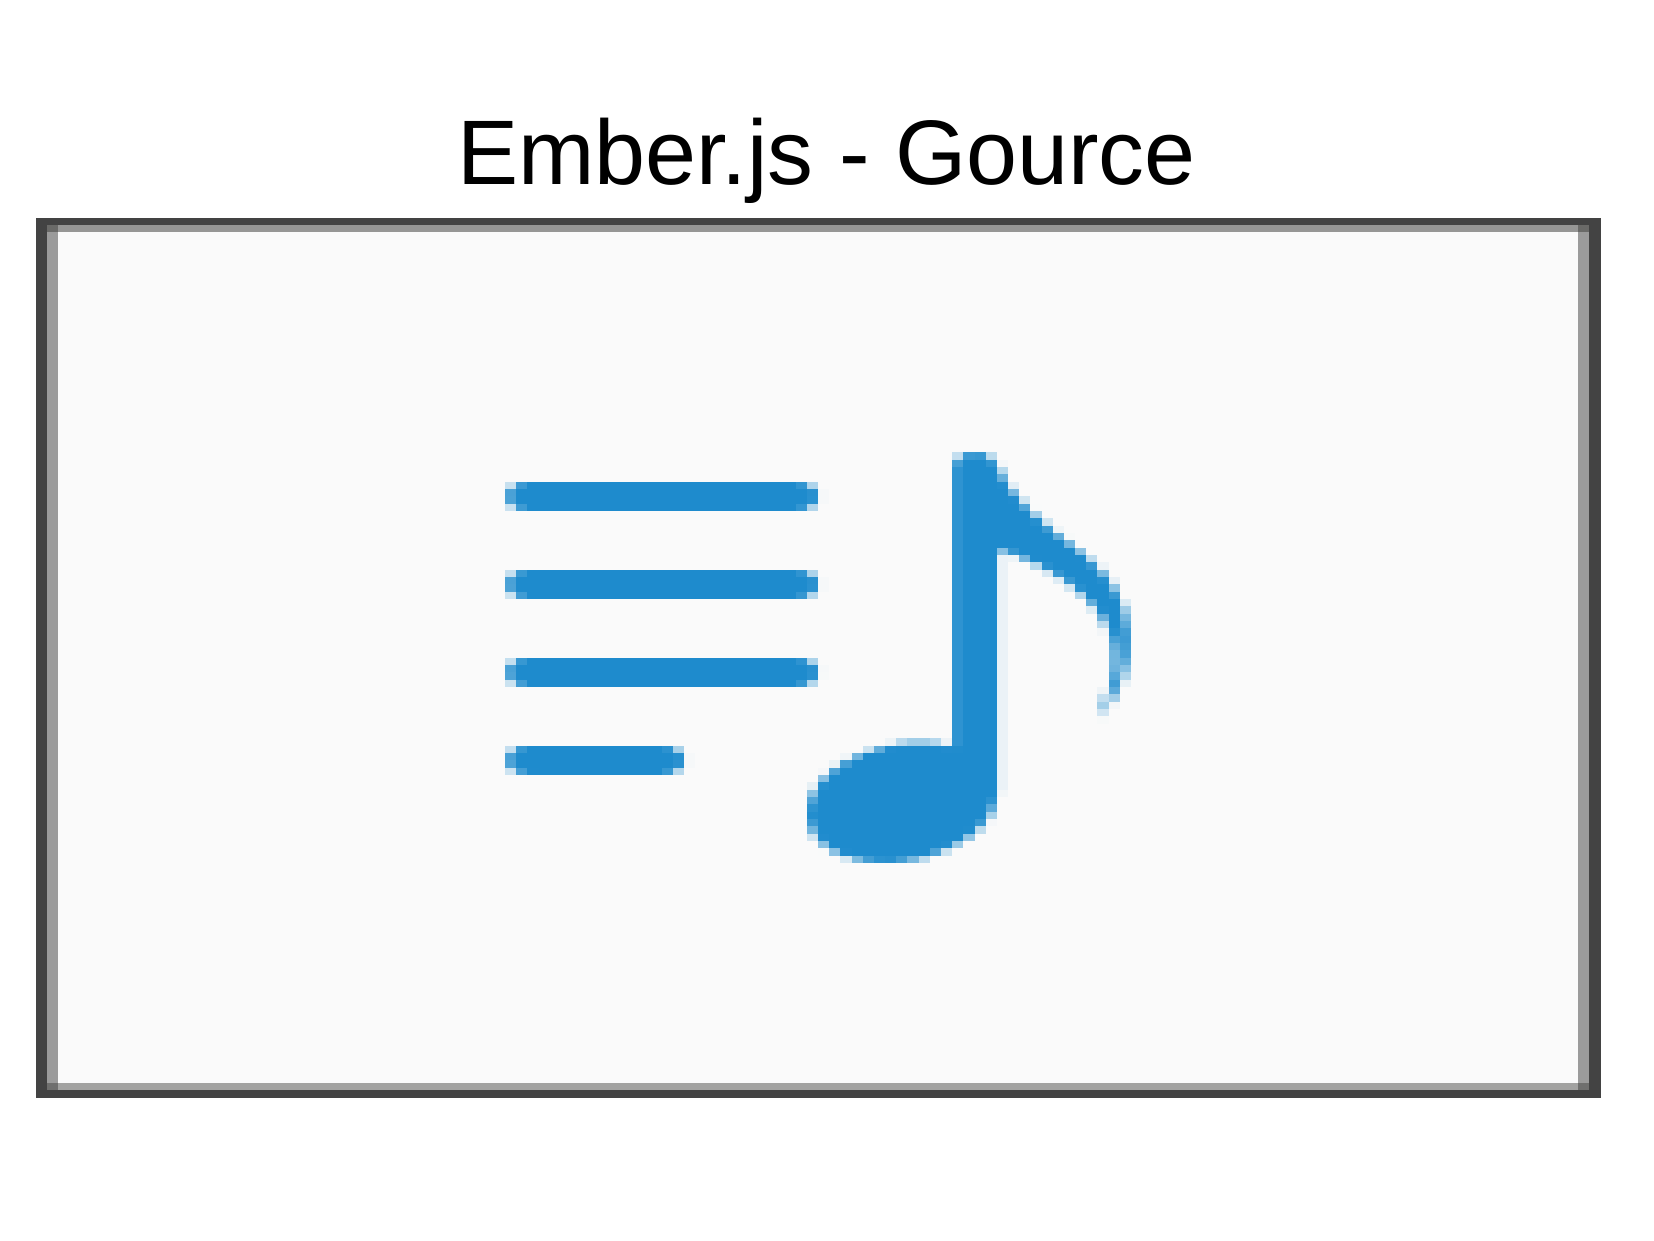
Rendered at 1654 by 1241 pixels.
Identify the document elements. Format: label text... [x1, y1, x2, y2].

text_box [35, 217, 1602, 1099]
title Ember.js - Gource [82, 49, 1571, 217]
